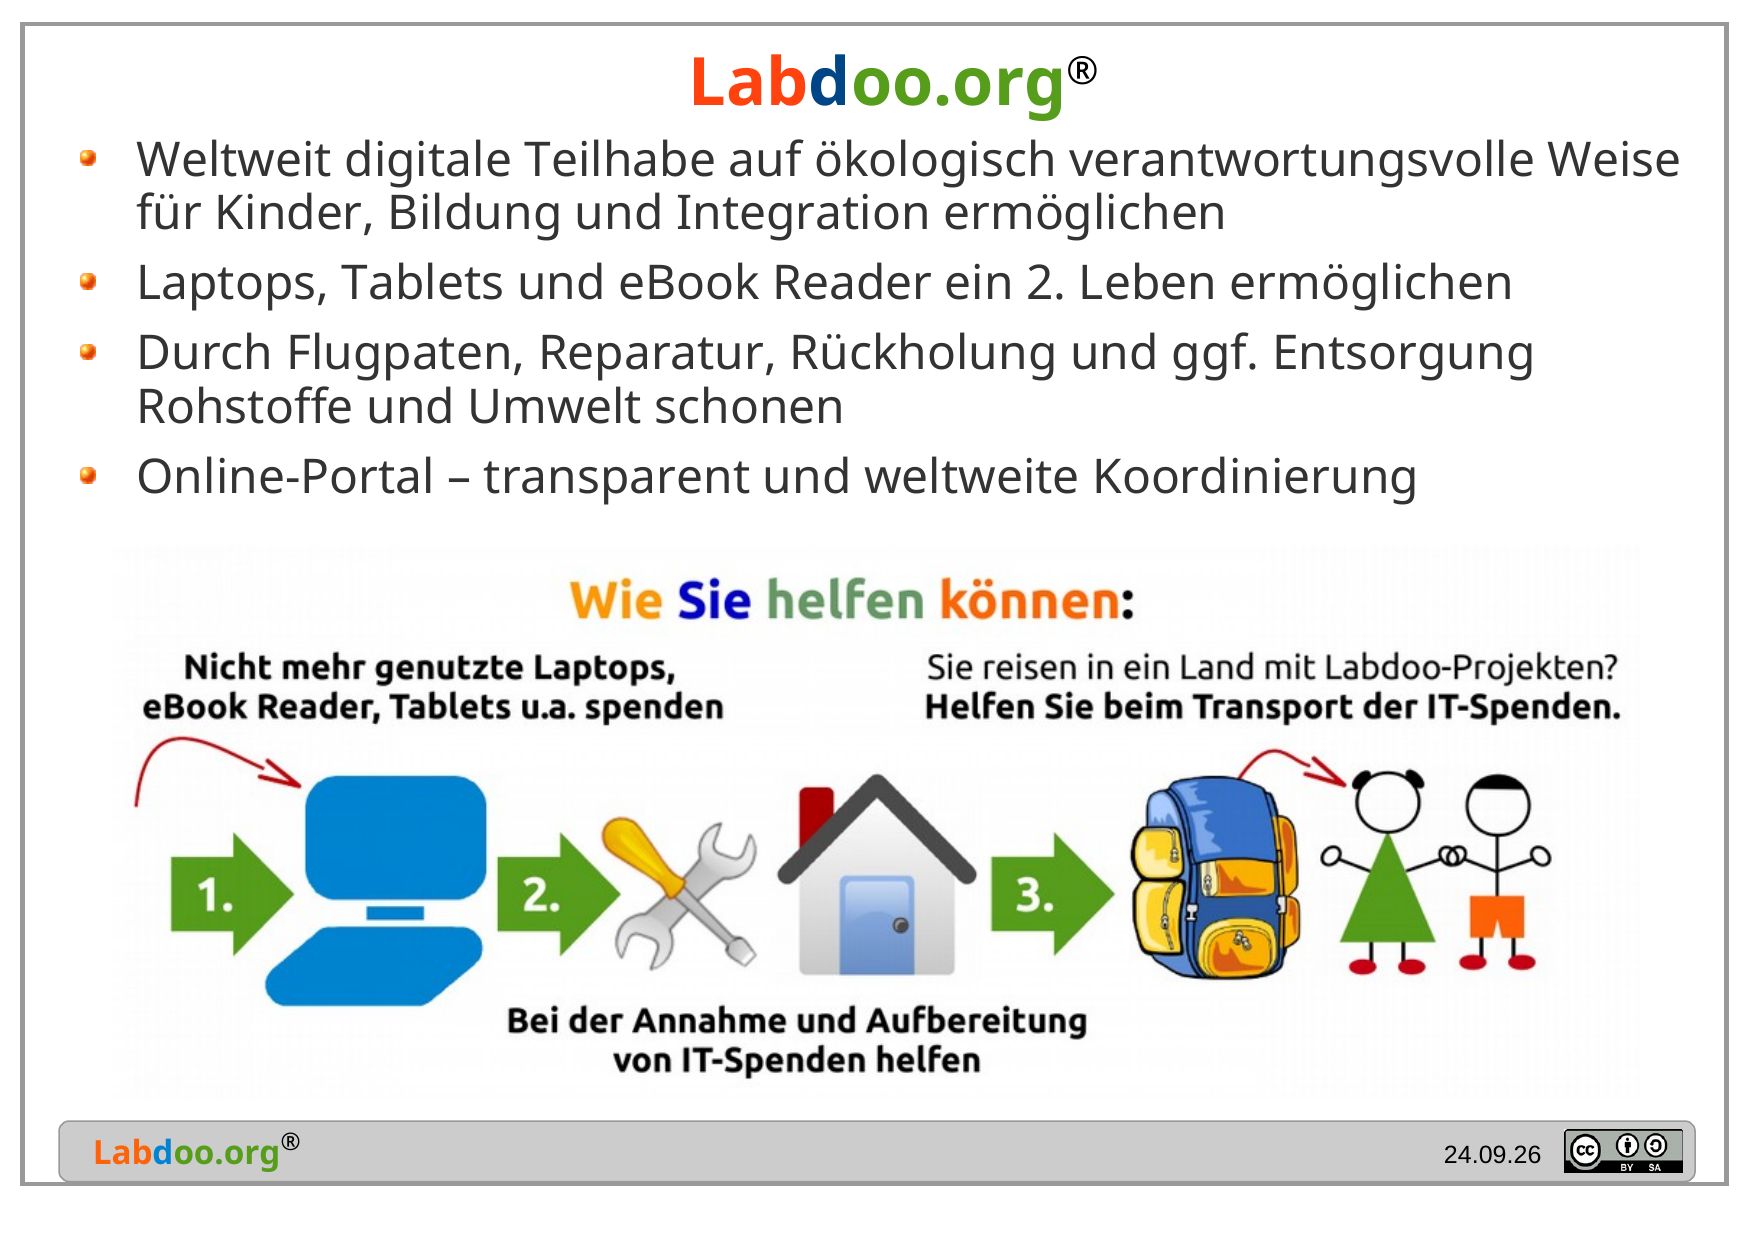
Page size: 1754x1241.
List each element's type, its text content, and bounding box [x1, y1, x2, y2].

text_box Labdoo.org® [78, 1097, 1155, 1176]
picture [112, 543, 1640, 1099]
title Labdoo.org® [586, 11, 1099, 119]
list Weltweit digitale Teilhabe auf ökologisch verantwortungsvolle Weise für Kinder, Bildung und Integration ermöglichen Laptops, Tablets und eBook Reader ein 2. Leben ermöglichen Durch Flugpaten, Reparatur, Rückholung und ggf. Entsorgung Rohstoffe und Umwelt schonen Online-Portal – transparent und weltweite Koordinierung [80, 129, 1713, 628]
picture [1564, 1129, 1683, 1173]
